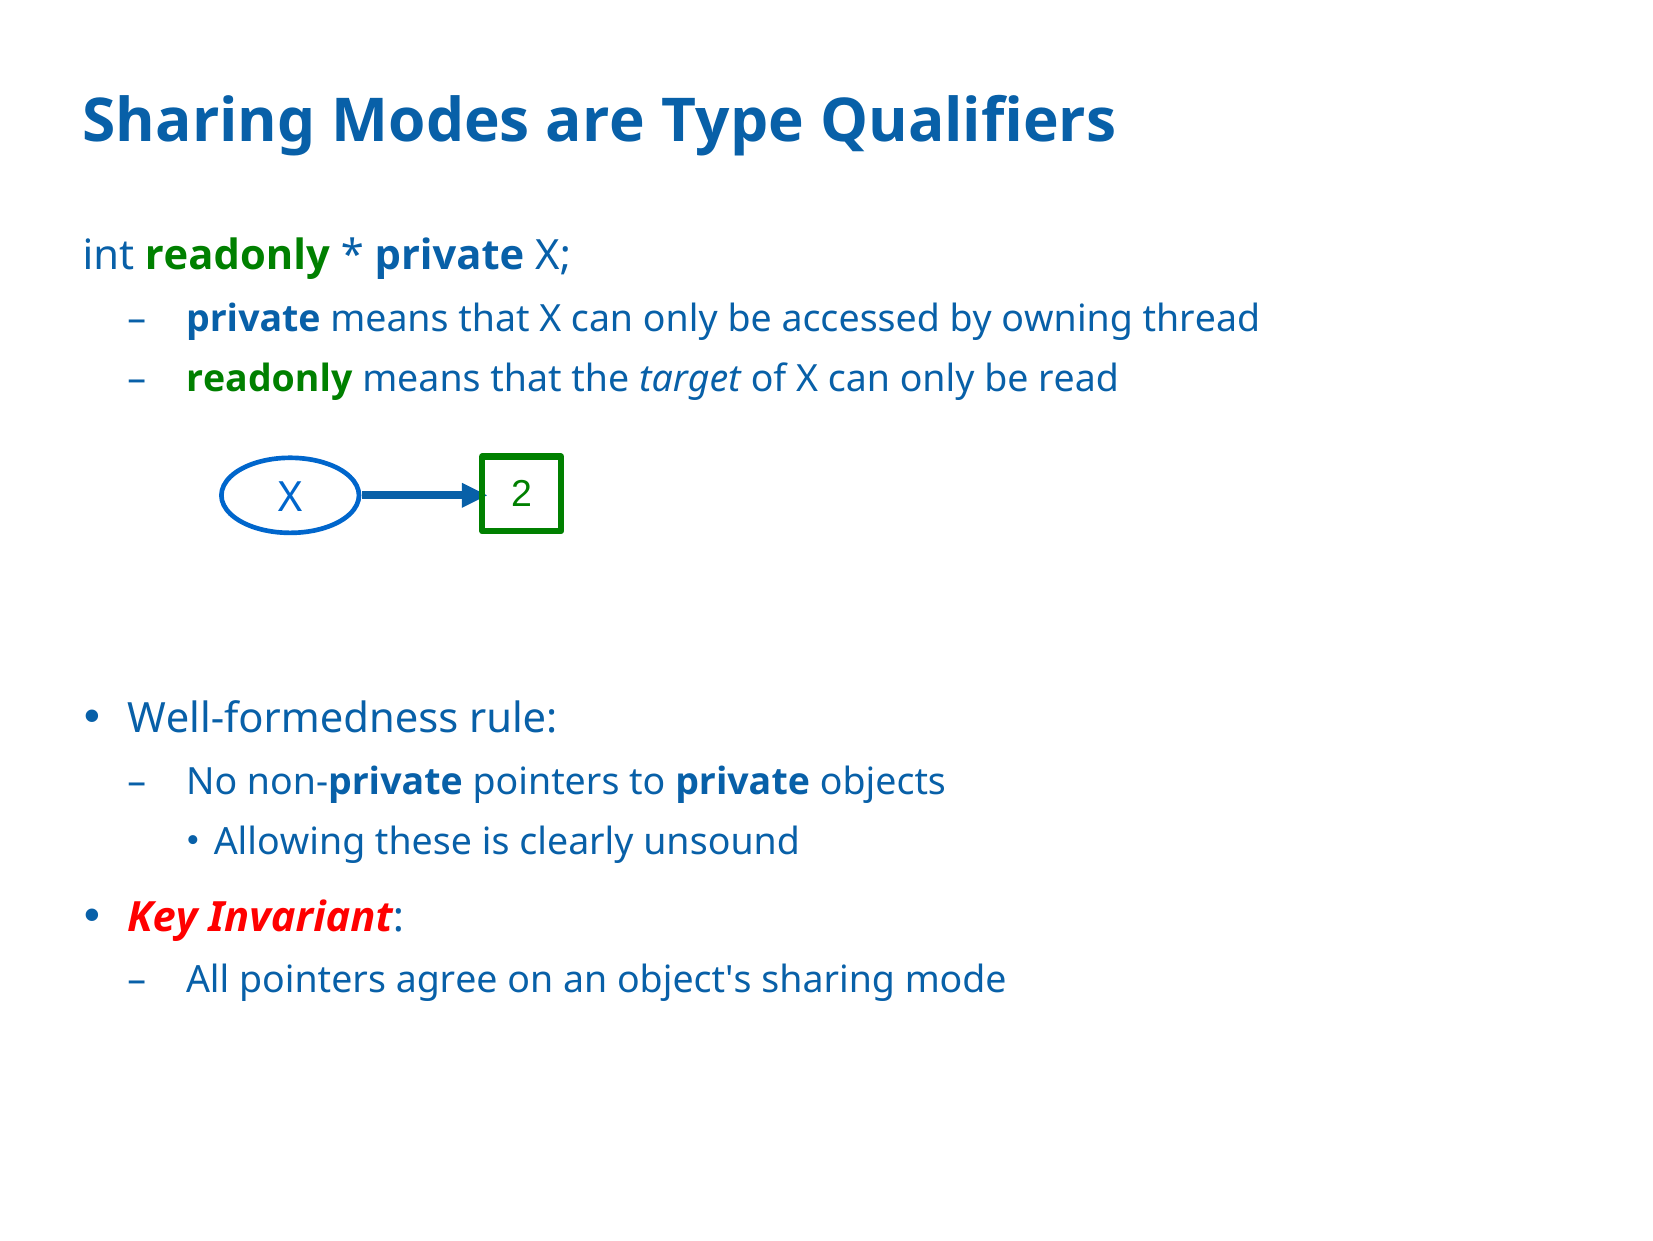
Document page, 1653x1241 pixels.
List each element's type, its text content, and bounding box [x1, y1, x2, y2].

title Sharing Modes are Type Qualifiers [82, 49, 1571, 188]
text_box 2 [482, 456, 562, 532]
list int readonly * private X; private means that X can only be accessed by owning thread readonly means that the target of X can only be read Well-formedness rule: No non-private pointers to private objects Allowing these is clearly unsound Key Invariant: All pointers agree on an object's sharing mode [82, 225, 1571, 1110]
text_box X [221, 457, 359, 533]
